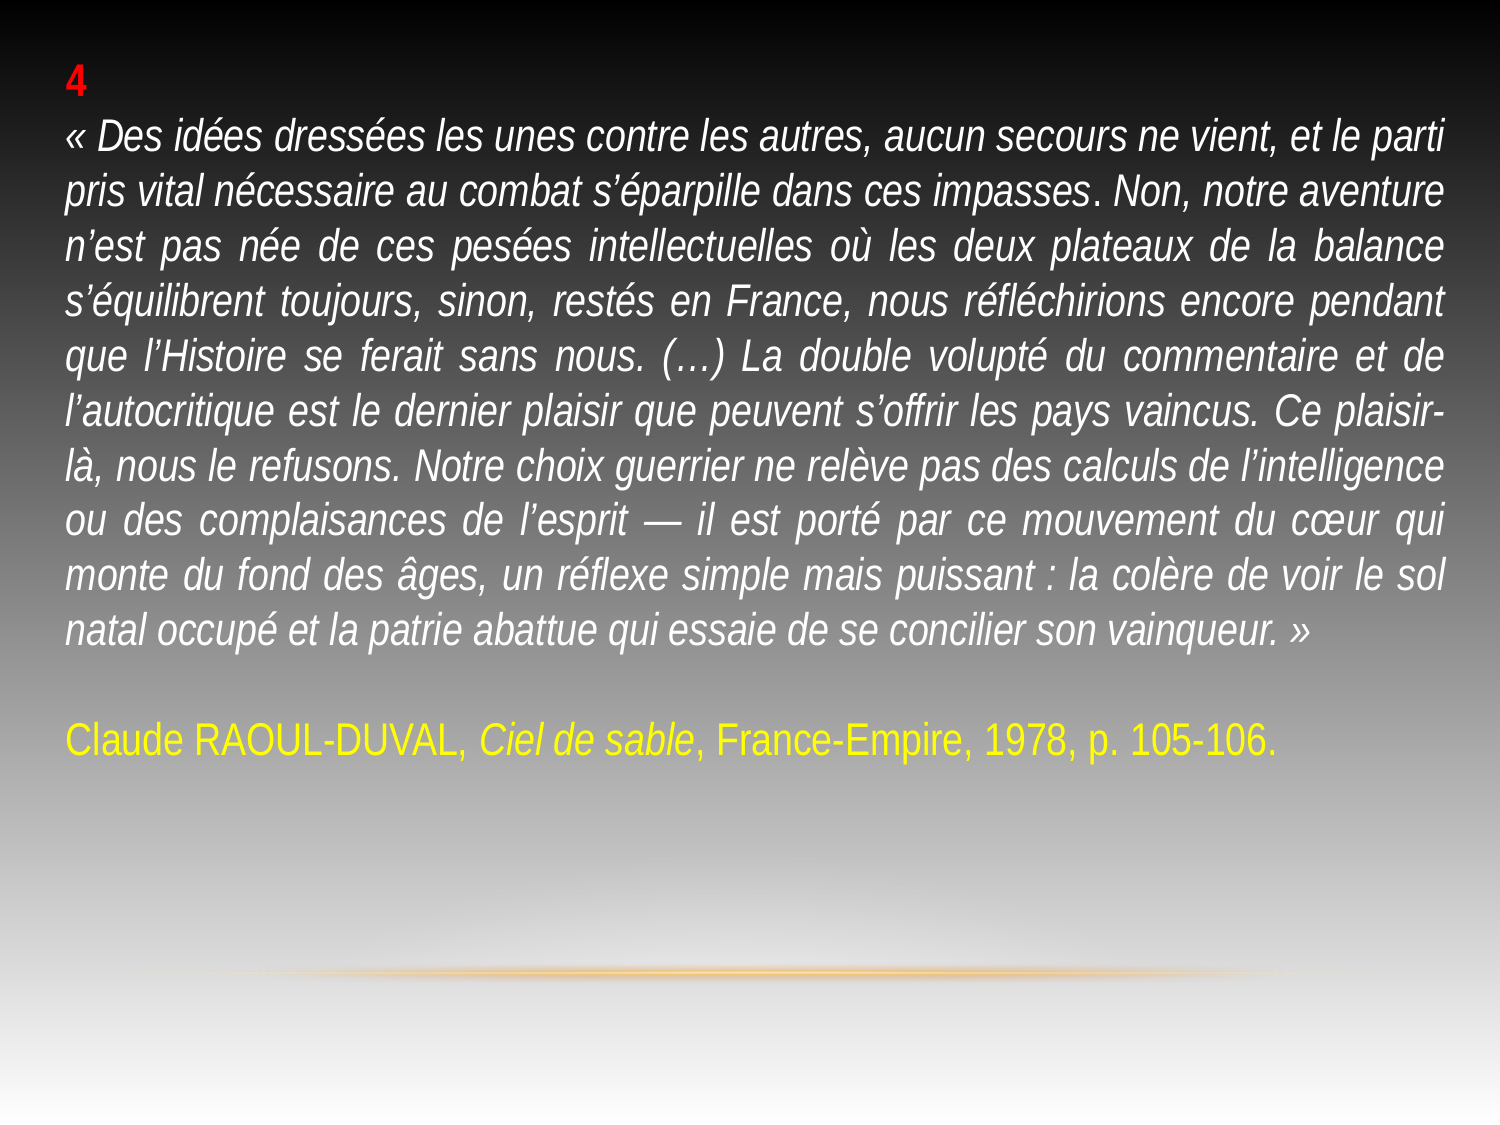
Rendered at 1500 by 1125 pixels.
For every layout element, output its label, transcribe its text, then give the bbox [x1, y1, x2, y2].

text_box 4 « Des idées dressées les unes contre les autres, aucun secours ne vient, et le parti pris vital nécessaire au combat s’éparpille dans ces impasses. Non, notre aventure n’est pas née de ces pesées intellectuelles où les deux plateaux de la balance s’équilibrent toujours, sinon, restés en France, nous réfléchirions encore pendant que l’Histoire se ferait sans nous. (…) La double volupté du commentaire et de l’autocritique est le dernier plaisir que peuvent s’offrir les pays vaincus. Ce plaisir-là, nous le refusons. Notre choix guerrier ne relève pas des calculs de l’intelligence ou des complaisances de l’esprit — il est porté par ce mouvement du cœur qui monte du fond des âges, un réflexe simple mais puissant : la colère de voir le sol natal occupé et la patrie abattue qui essaie de se concilier son vainqueur. » Claude RAOUL-DUVAL, Ciel de sable, France-Empire, 1978, p. 105-106. [51, 42, 1461, 773]
picture [0, 0, 1500, 1125]
